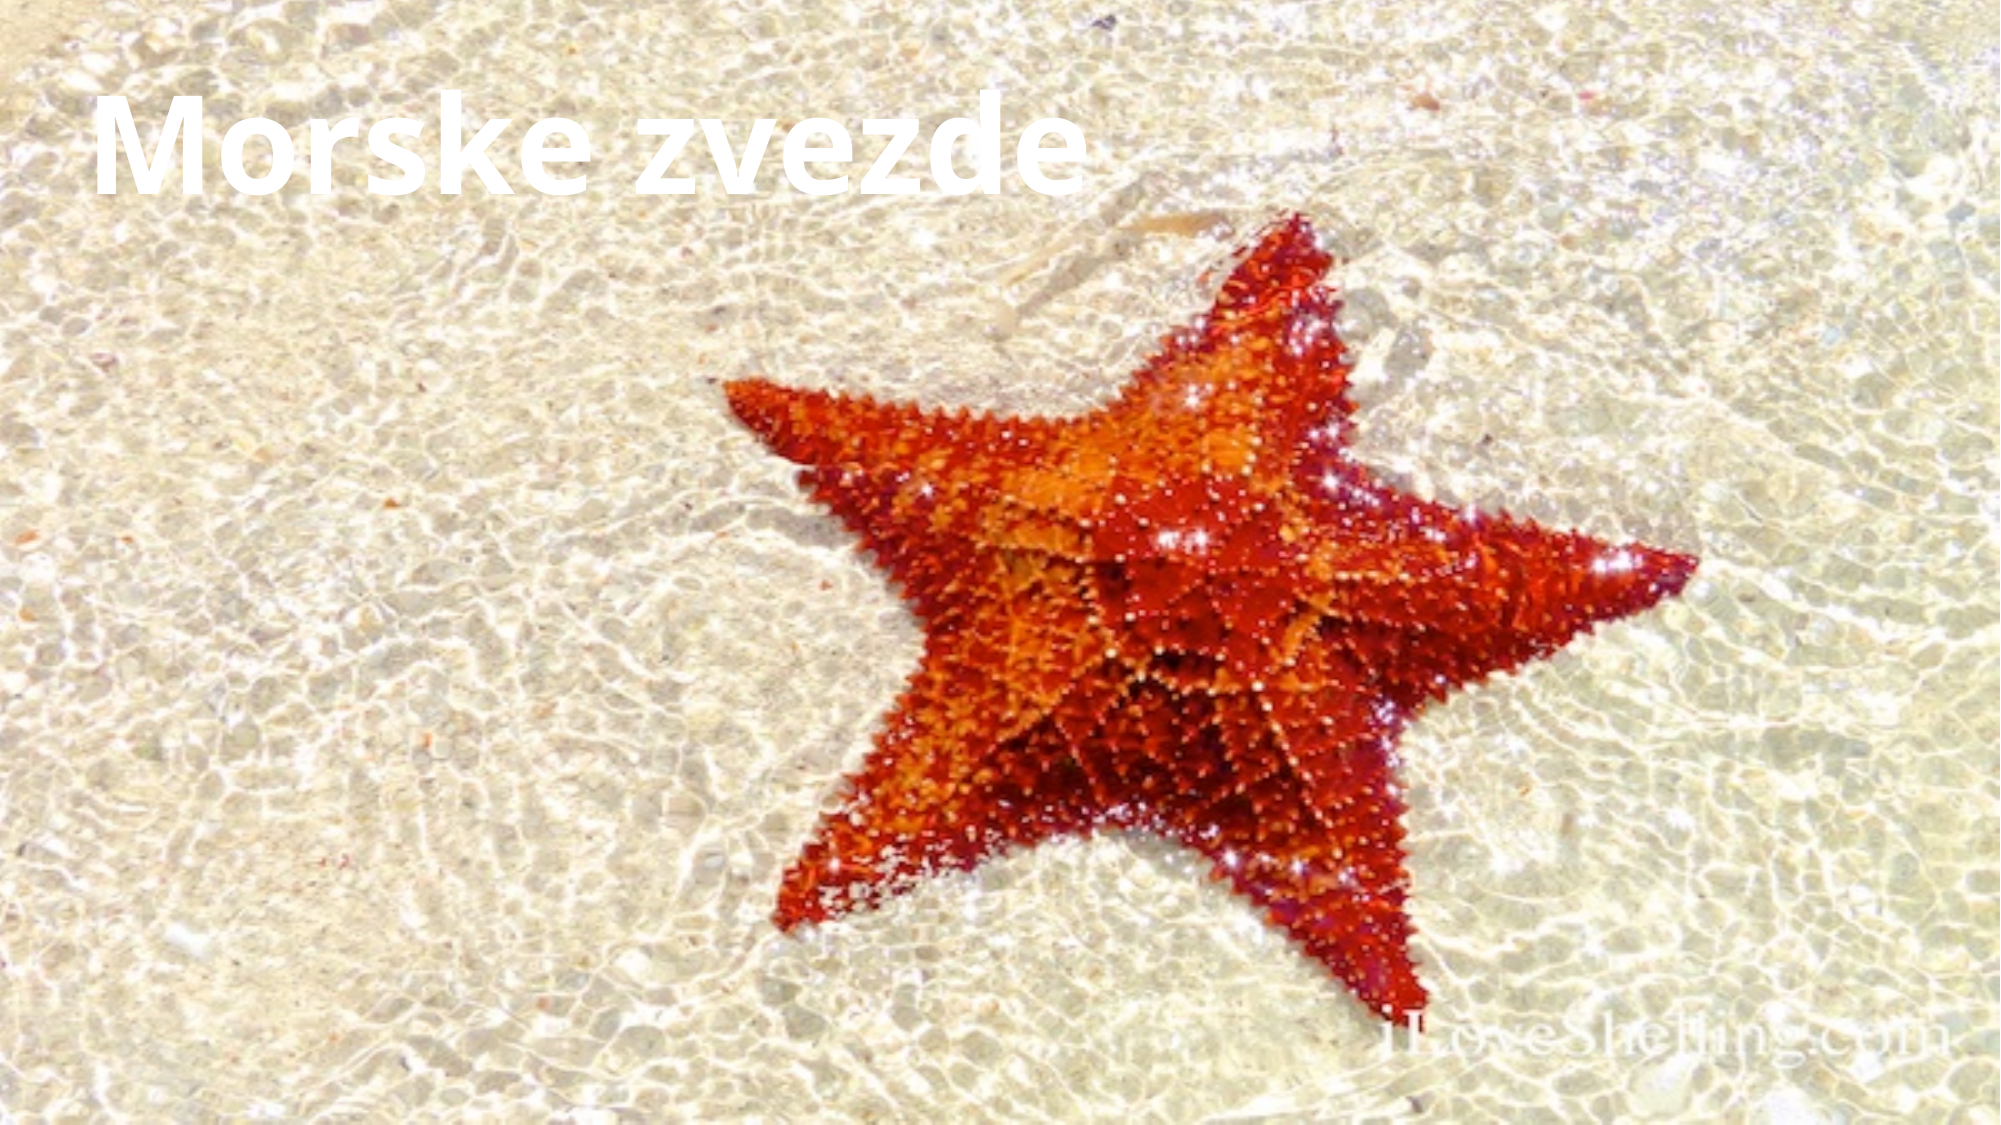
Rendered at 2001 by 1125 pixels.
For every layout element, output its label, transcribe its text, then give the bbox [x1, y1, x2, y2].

text_box Morske zvezde [70, 49, 1254, 230]
picture [0, 0, 2000, 1125]
